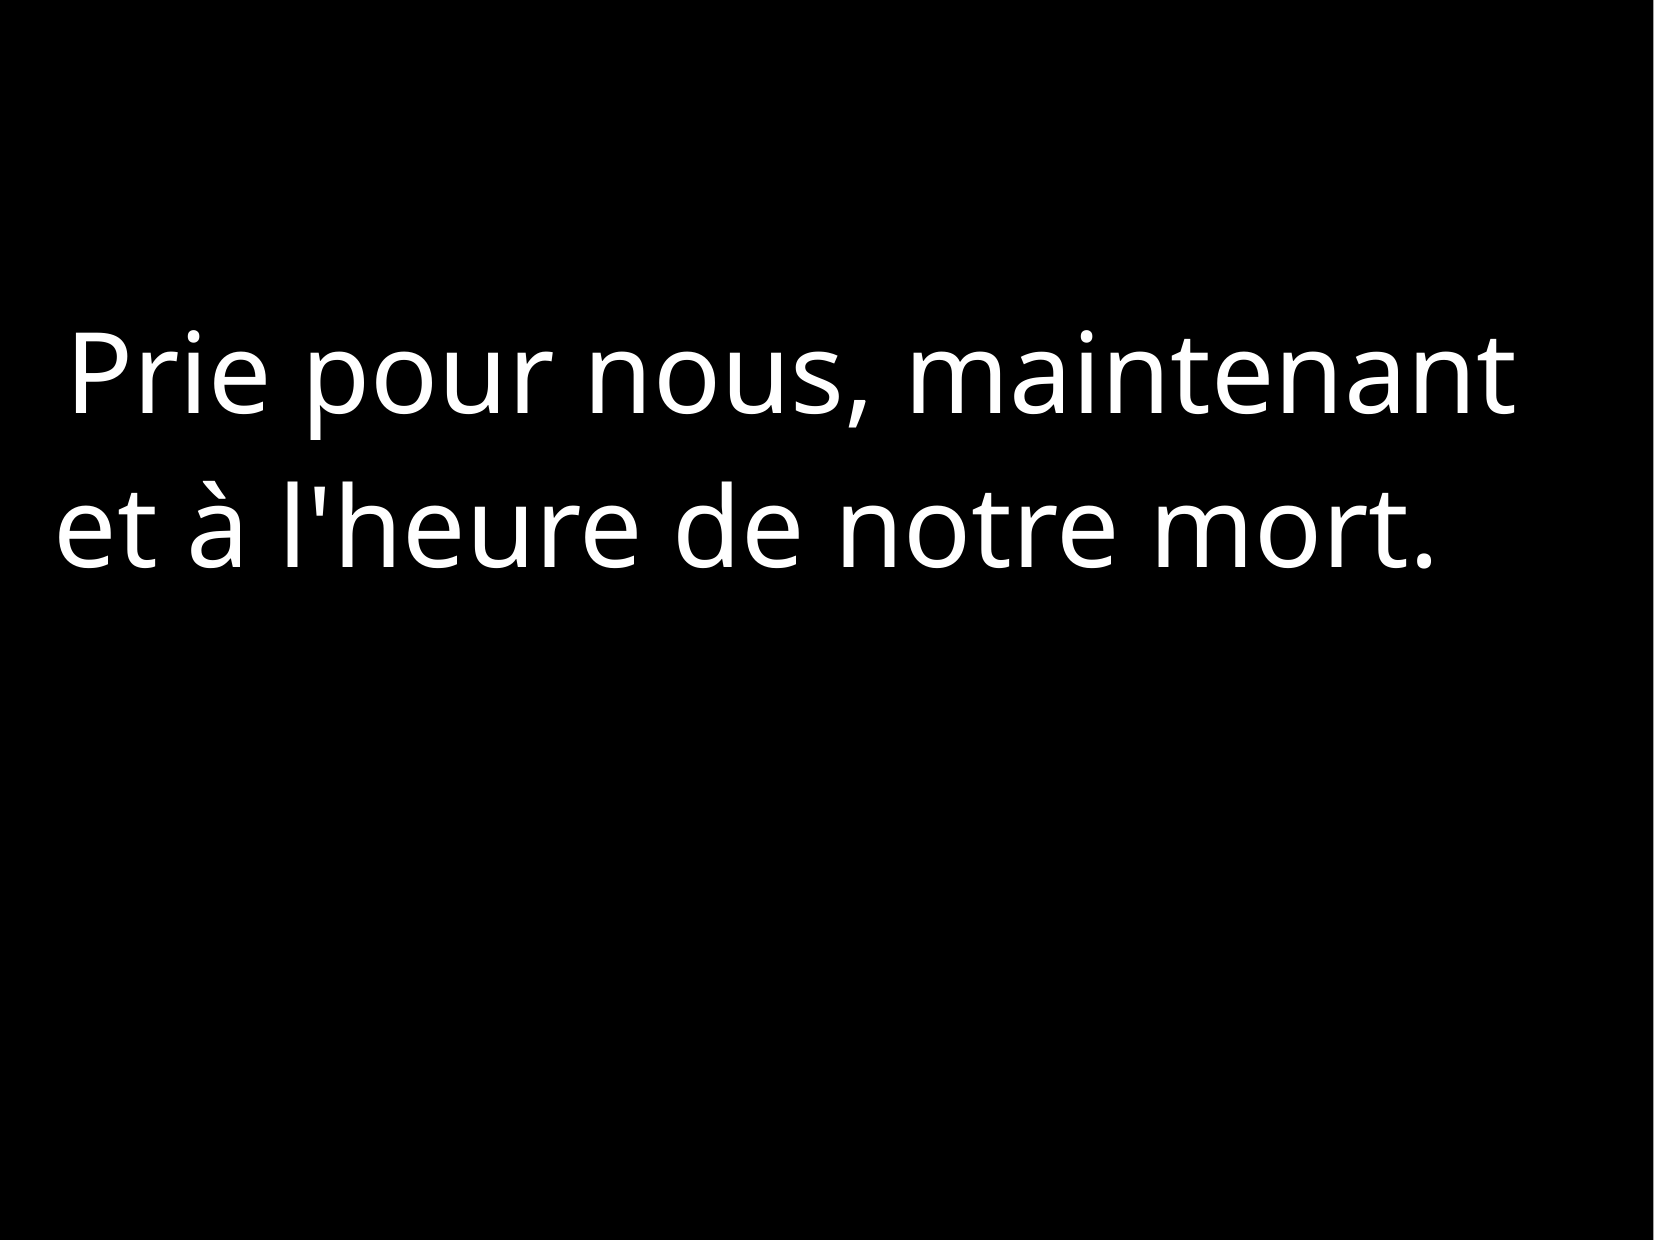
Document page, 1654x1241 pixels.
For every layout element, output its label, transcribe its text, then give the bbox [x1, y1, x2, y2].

text_box Prie pour nous, maintenant et à l'heure de notre mort. [39, 286, 1628, 873]
